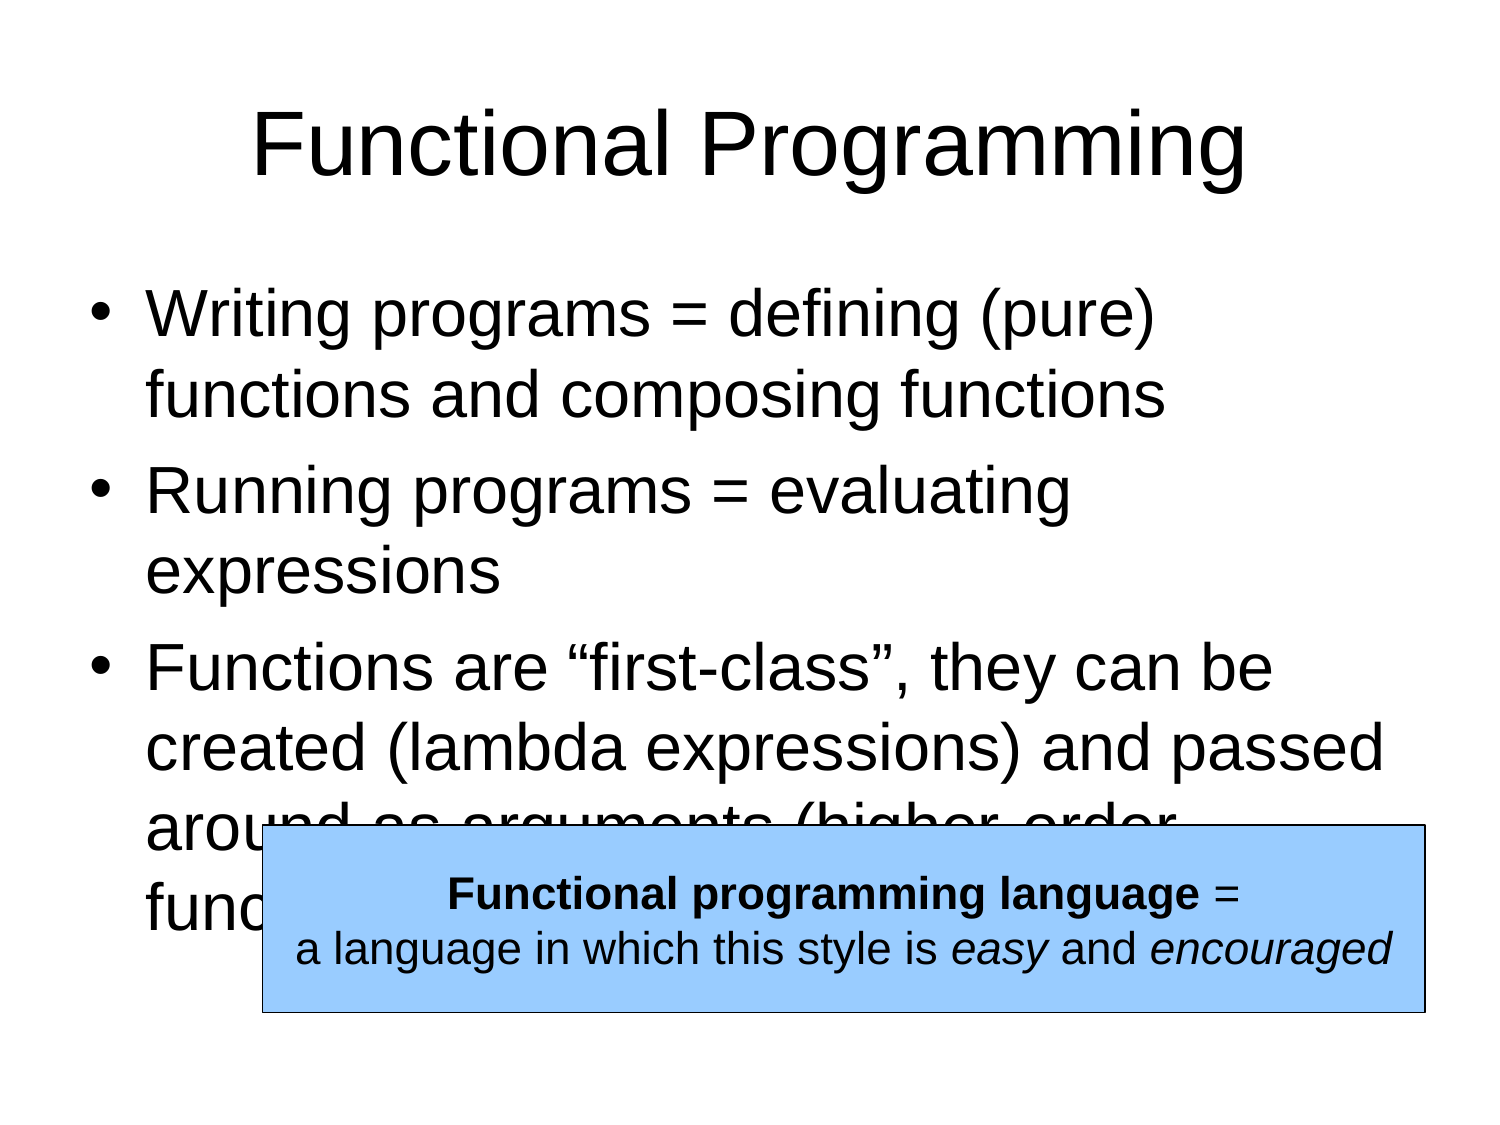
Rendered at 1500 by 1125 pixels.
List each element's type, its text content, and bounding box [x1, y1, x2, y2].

list Writing programs = defining (pure) functions and composing functions Running programs = evaluating expressions Functions are “first-class”, they can be created (lambda expressions) and passed around as arguments (higher-order functions) [75, 262, 1426, 1005]
text_box Functional programming language = a language in which this style is easy and encouraged [262, 824, 1425, 1013]
title Functional Programming [75, 44, 1426, 233]
